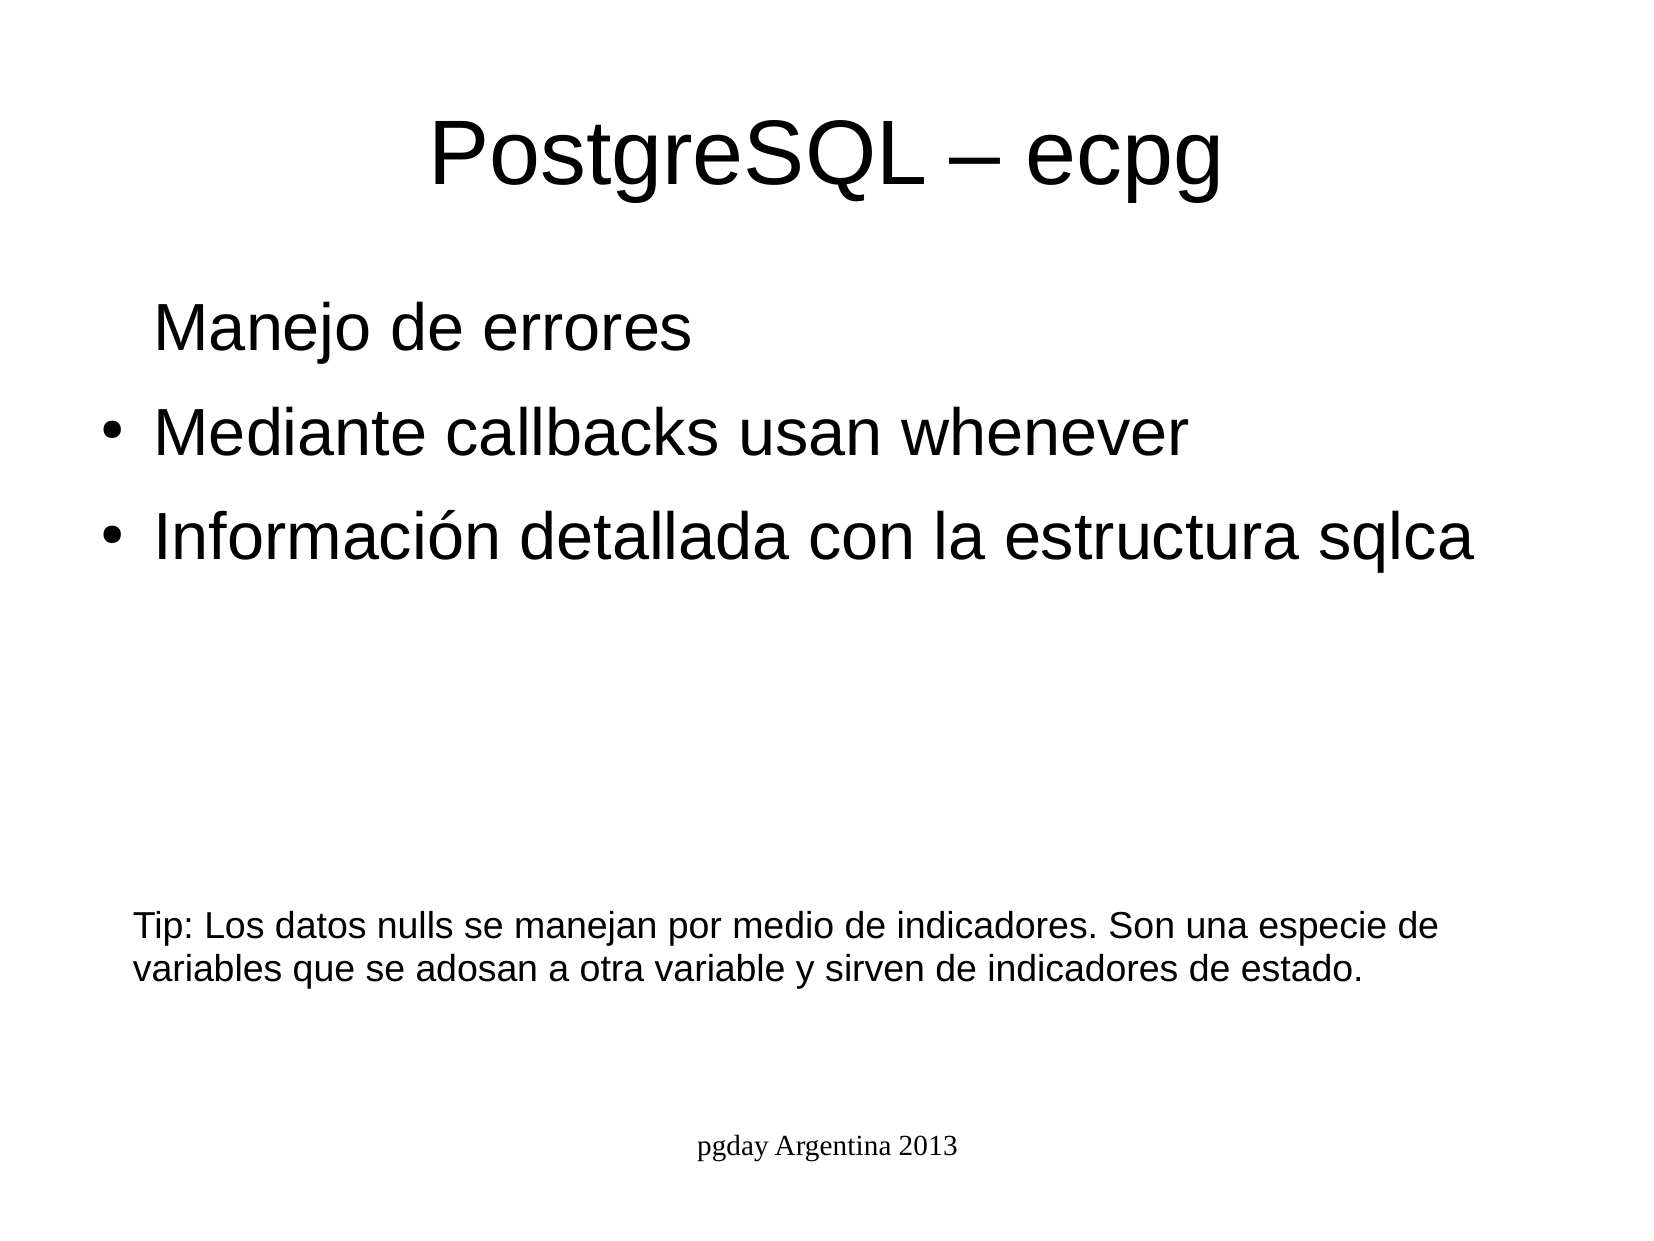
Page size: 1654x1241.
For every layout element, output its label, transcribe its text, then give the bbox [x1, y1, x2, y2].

list Manejo de errores Mediante callbacks usan whenever Información detallada con la estructura sqlca [82, 290, 1538, 1010]
title PostgreSQL – ecpg [82, 49, 1571, 257]
text_box Tip: Los datos nulls se manejan por medio de indicadores. Son una especie de variables que se adosan a otra variable y sirven de indicadores de estado. [118, 897, 1560, 997]
